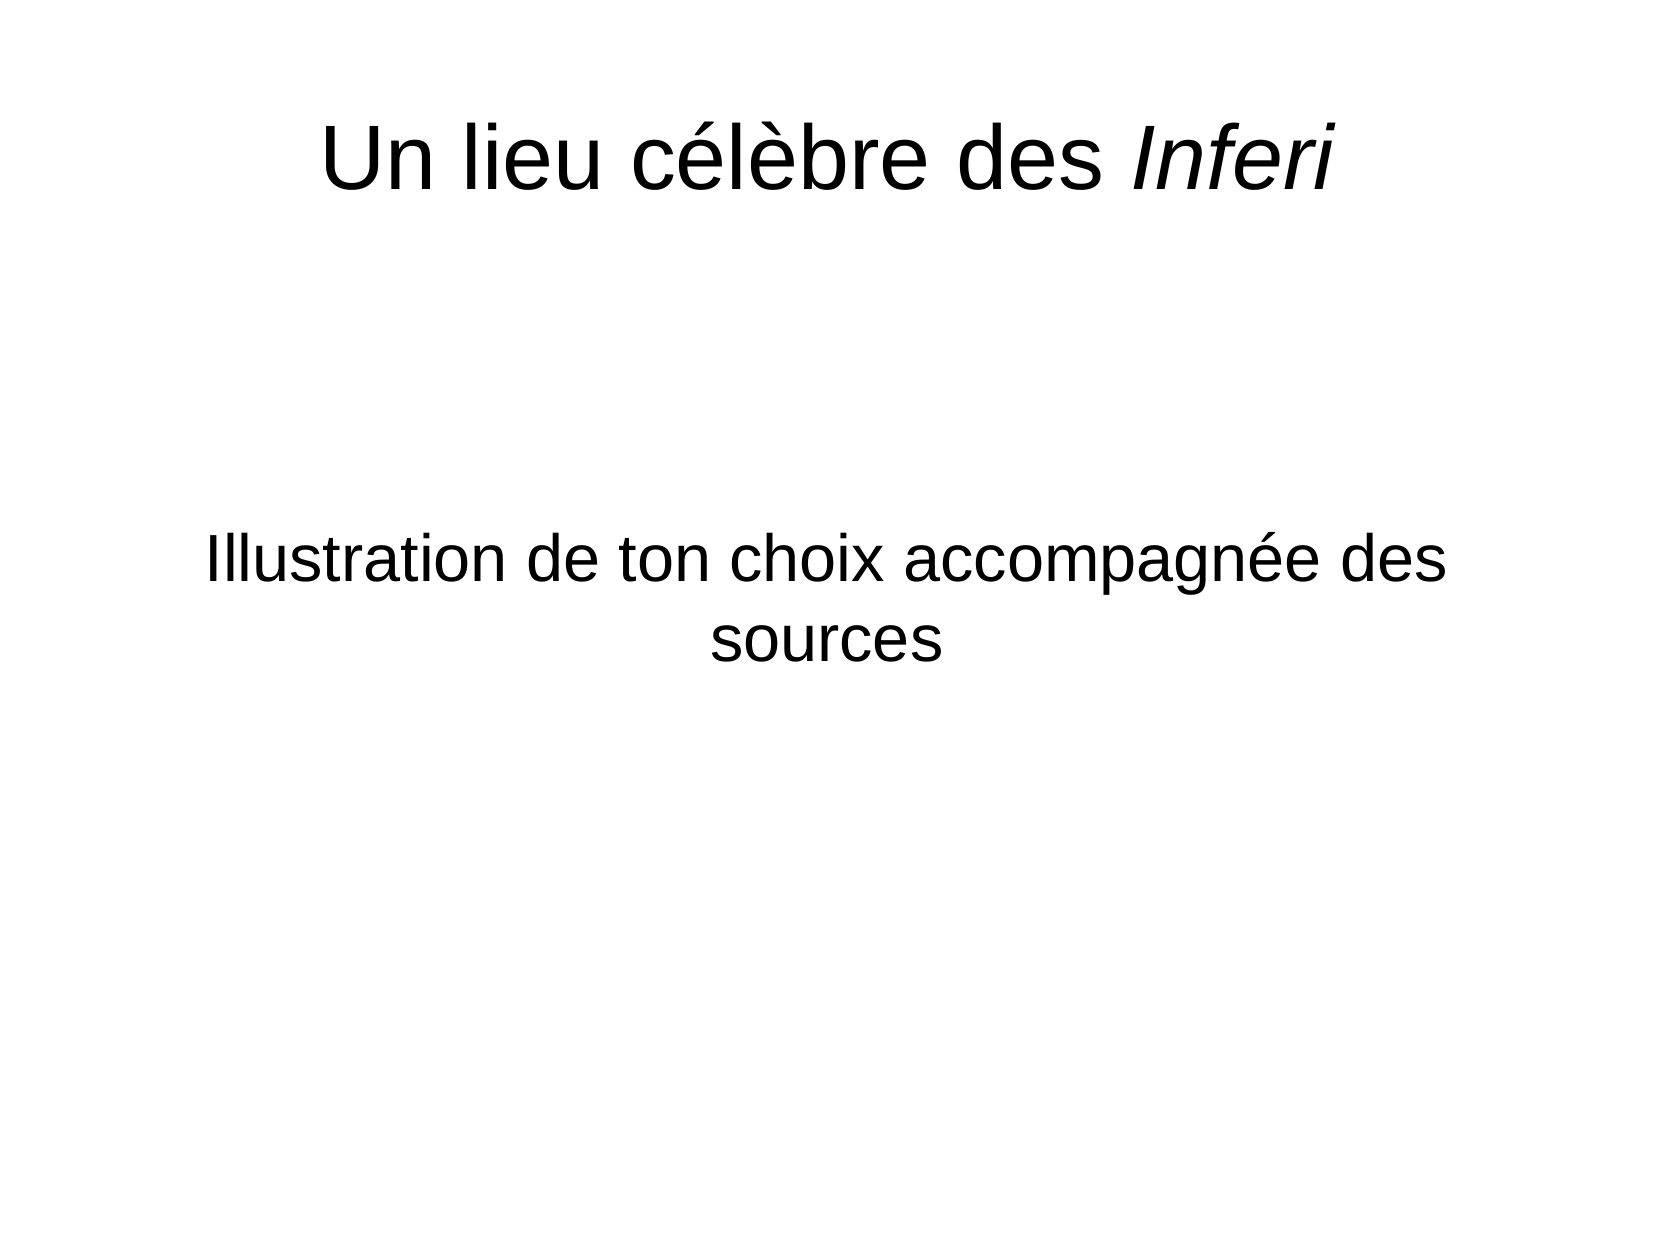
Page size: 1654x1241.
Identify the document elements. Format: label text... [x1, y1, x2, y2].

title Un lieu célèbre des Inferi [82, 49, 1571, 257]
subtitle Illustration de ton choix accompagnée des sources [82, 290, 1571, 1010]
